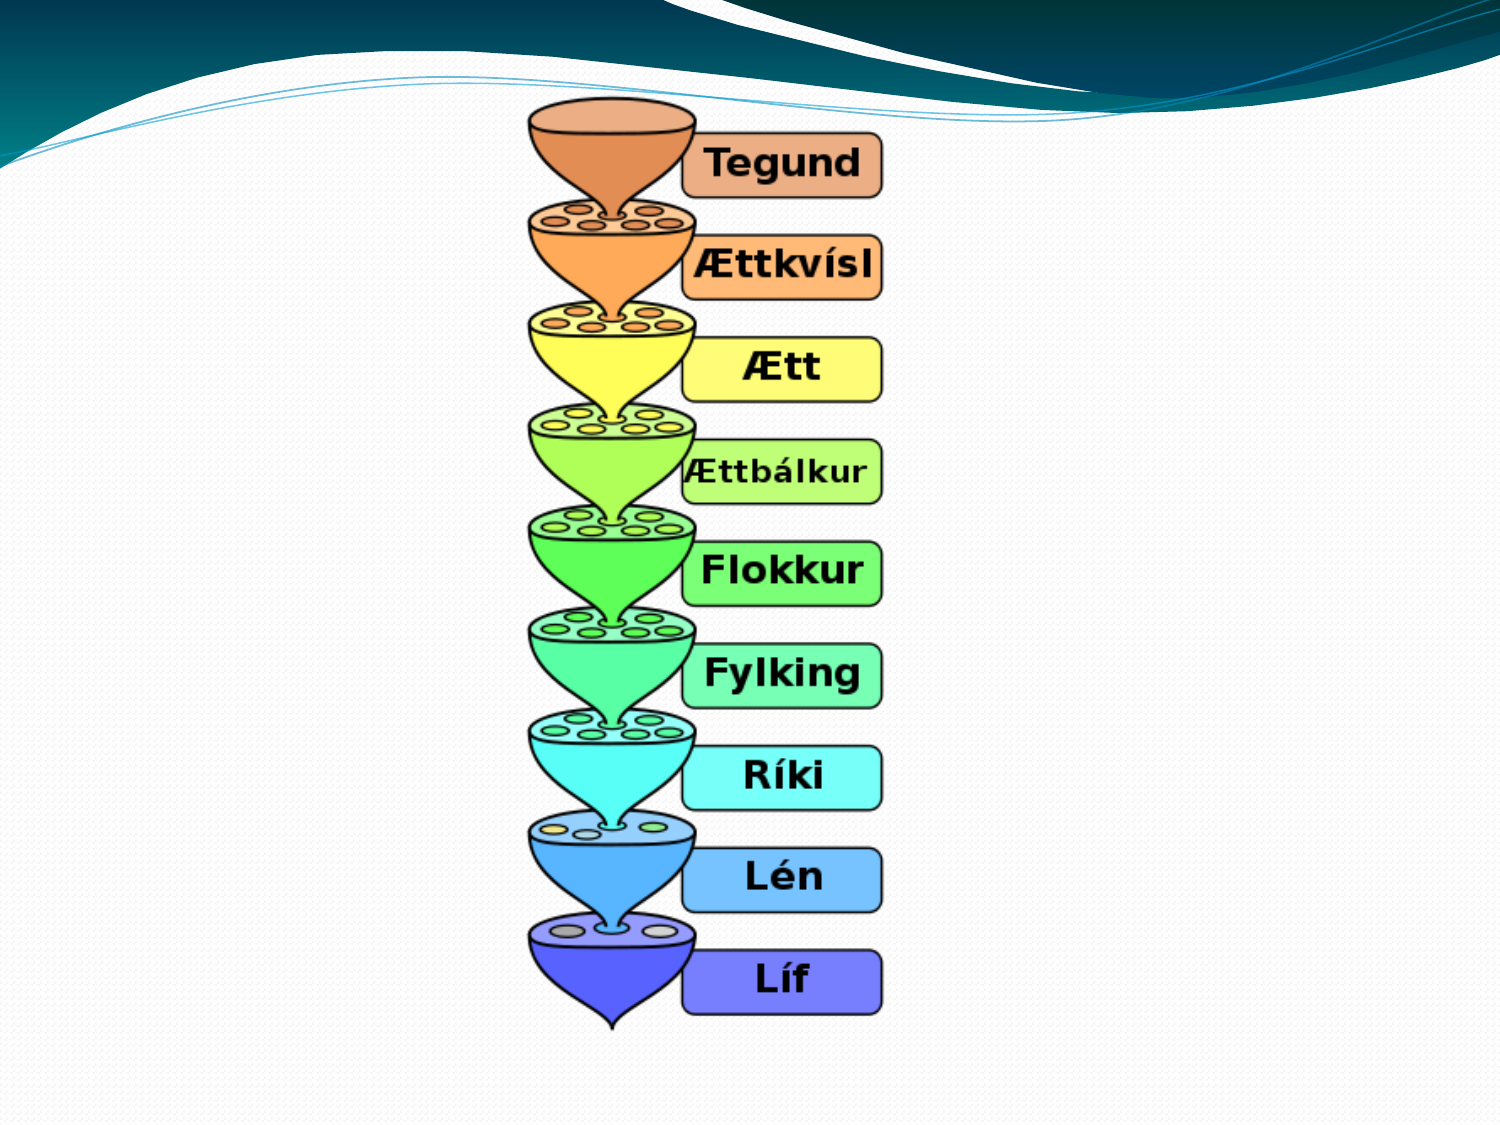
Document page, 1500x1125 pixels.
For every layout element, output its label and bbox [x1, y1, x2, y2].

picture [520, 90, 891, 1038]
